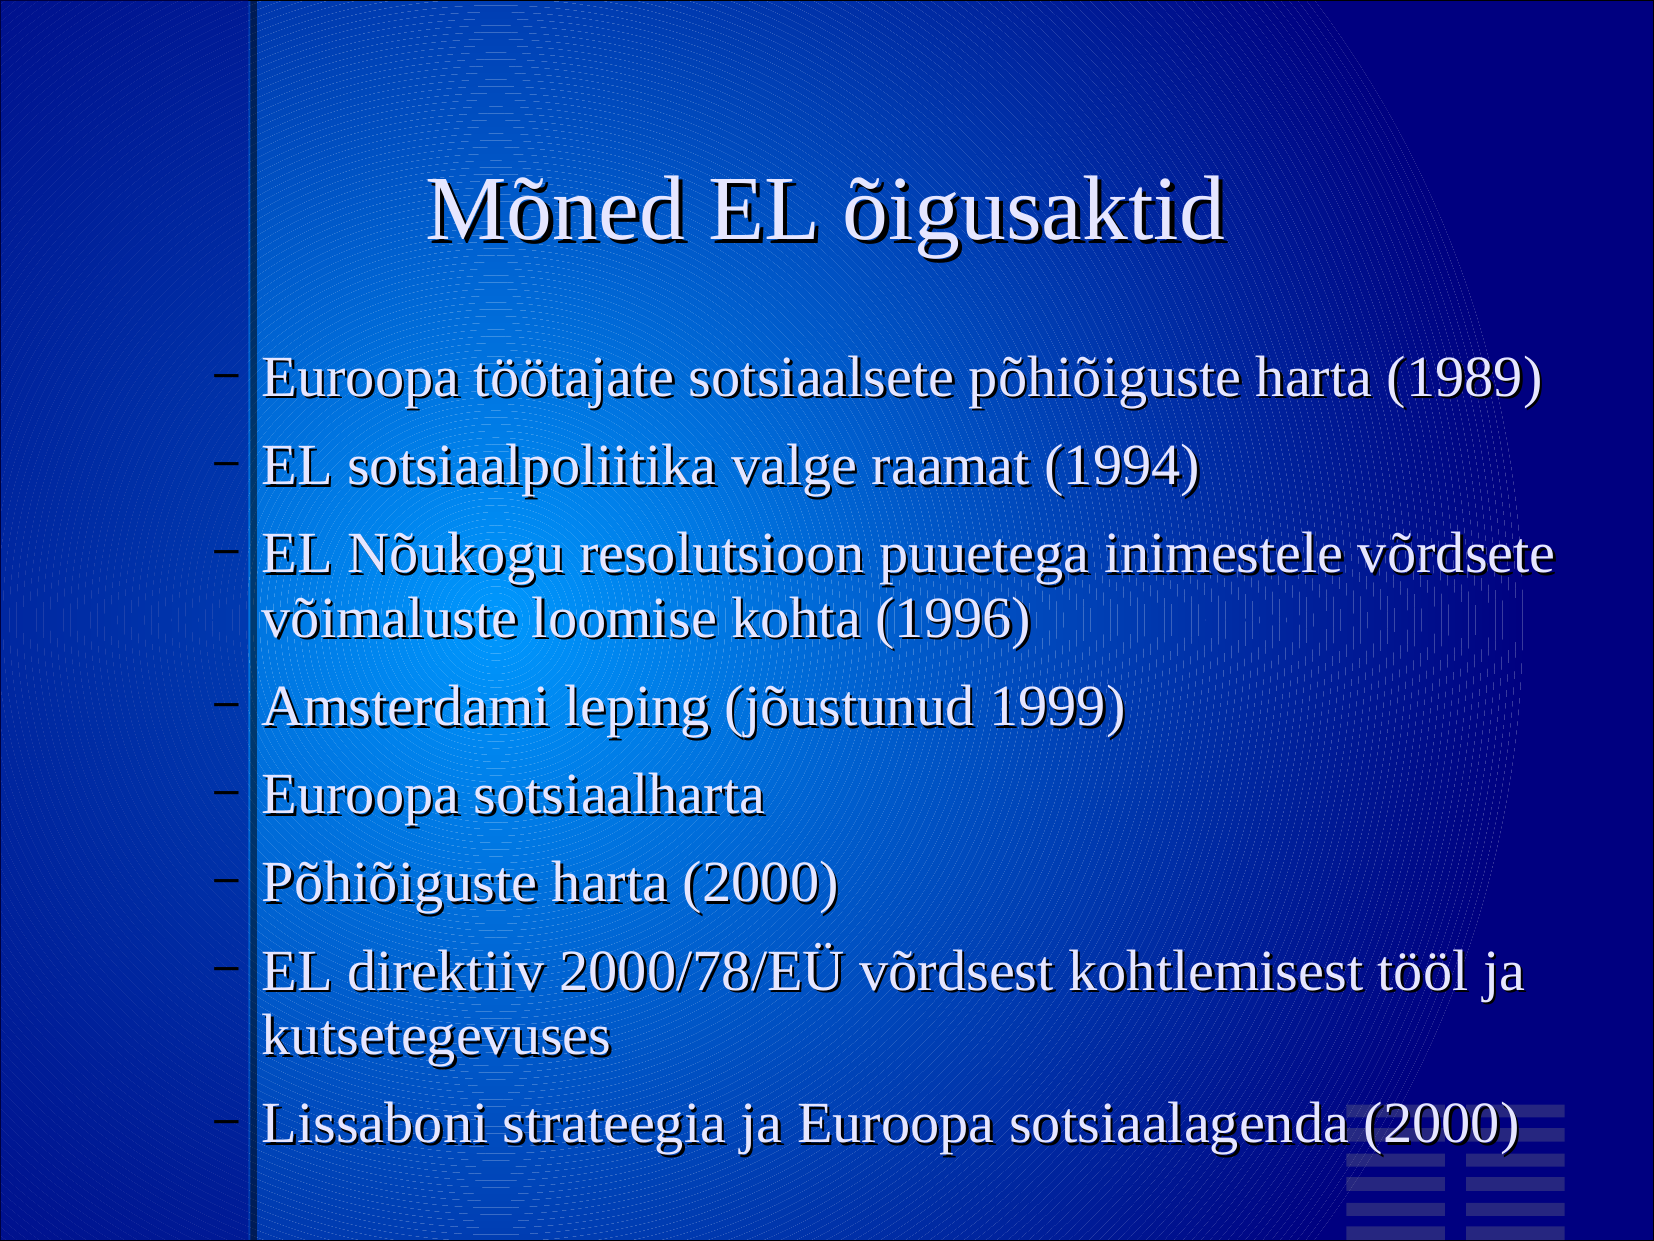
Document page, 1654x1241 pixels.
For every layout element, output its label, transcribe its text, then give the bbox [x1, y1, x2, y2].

list Euroopa töötajate sotsiaalsete põhiõiguste harta (1989) EL sotsiaalpoliitika valge raamat (1994) EL Nõukogu resolutsioon puuetega inimestele võrdsete võimaluste loomise kohta (1996) Amsterdami leping (jõustunud 1999) Euroopa sotsiaalharta Põhiõiguste harta (2000) EL direktiiv 2000/78/EÜ võrdsest kohtlemisest tööl ja kutsetegevuses Lissaboni strateegia ja Euroopa sotsiaalagenda (2000) [119, 344, 1625, 1156]
title Mõned EL õigusaktid [119, 104, 1533, 313]
